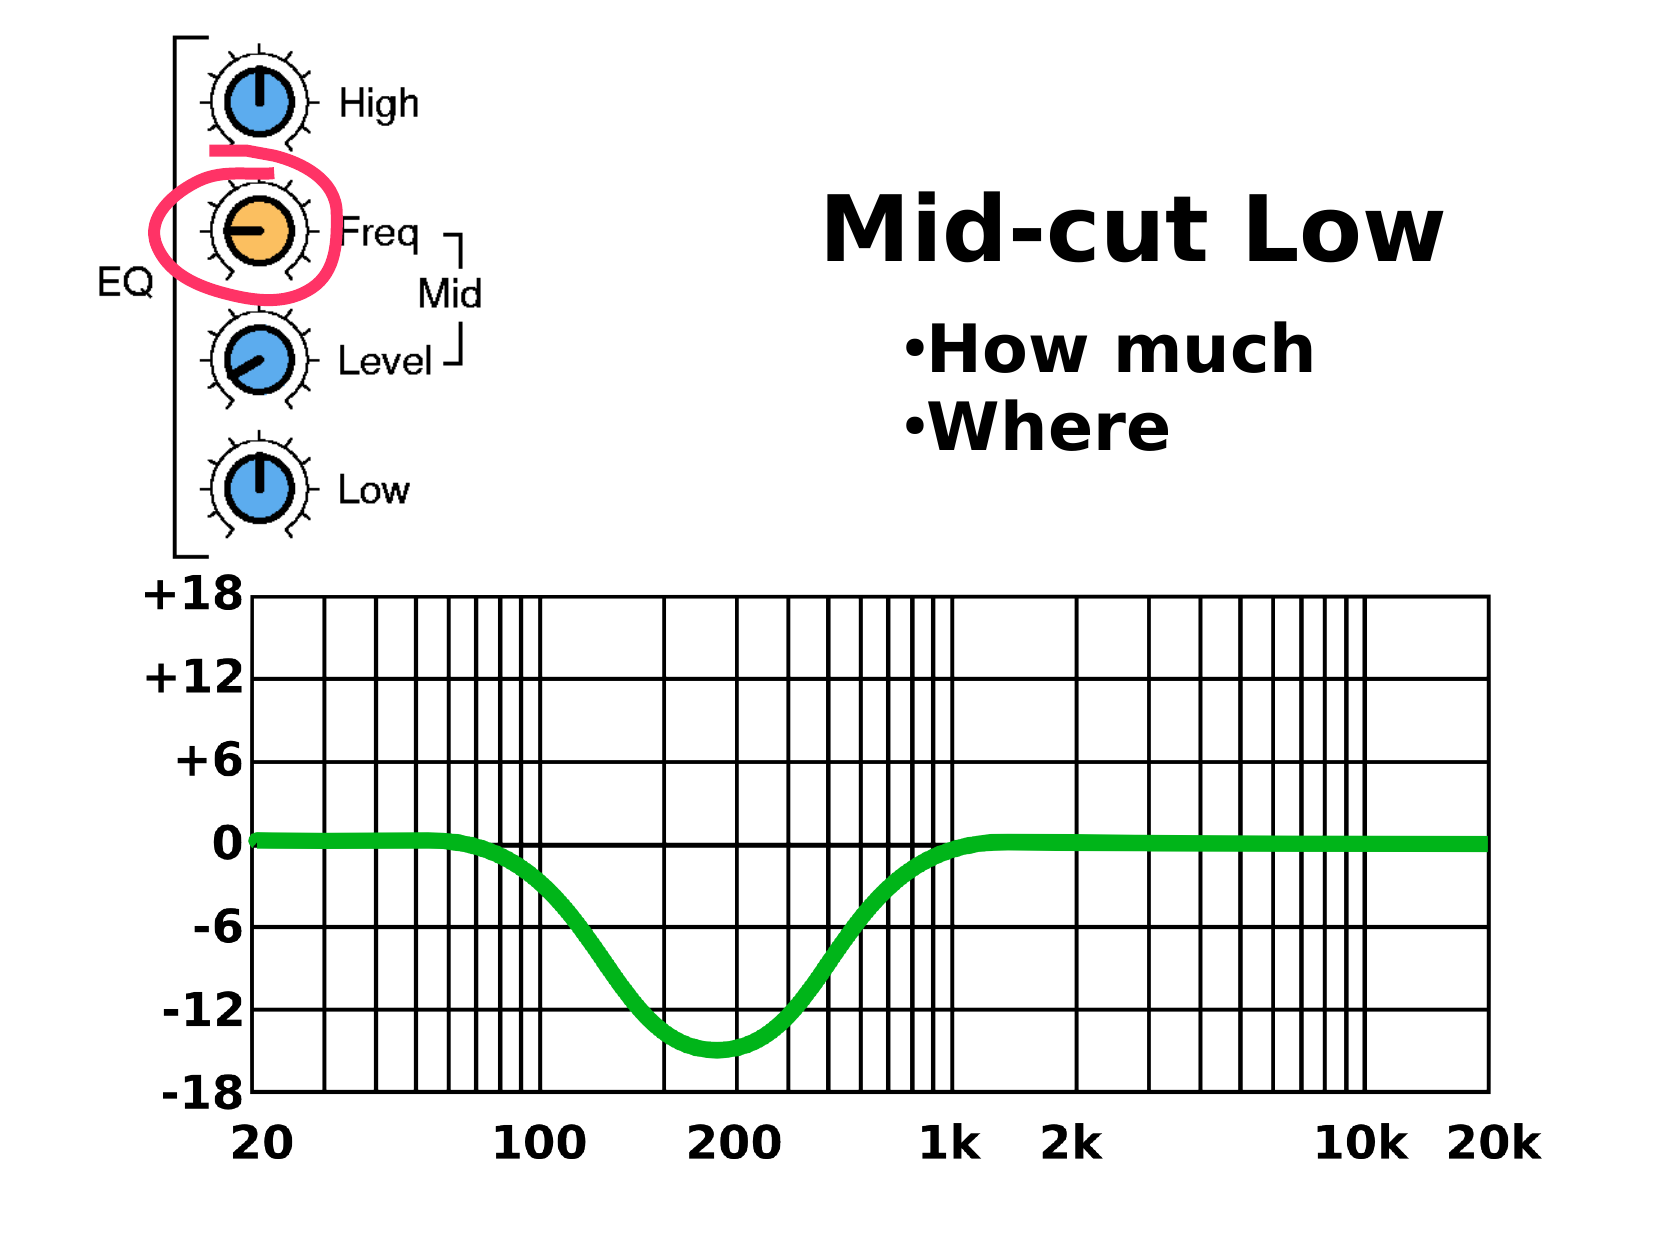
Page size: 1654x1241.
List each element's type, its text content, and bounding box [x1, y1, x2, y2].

picture [88, 28, 491, 568]
text_box How much Where [903, 270, 1426, 507]
picture [145, 574, 1542, 1159]
text_box Mid-cut Low [819, 122, 1463, 338]
